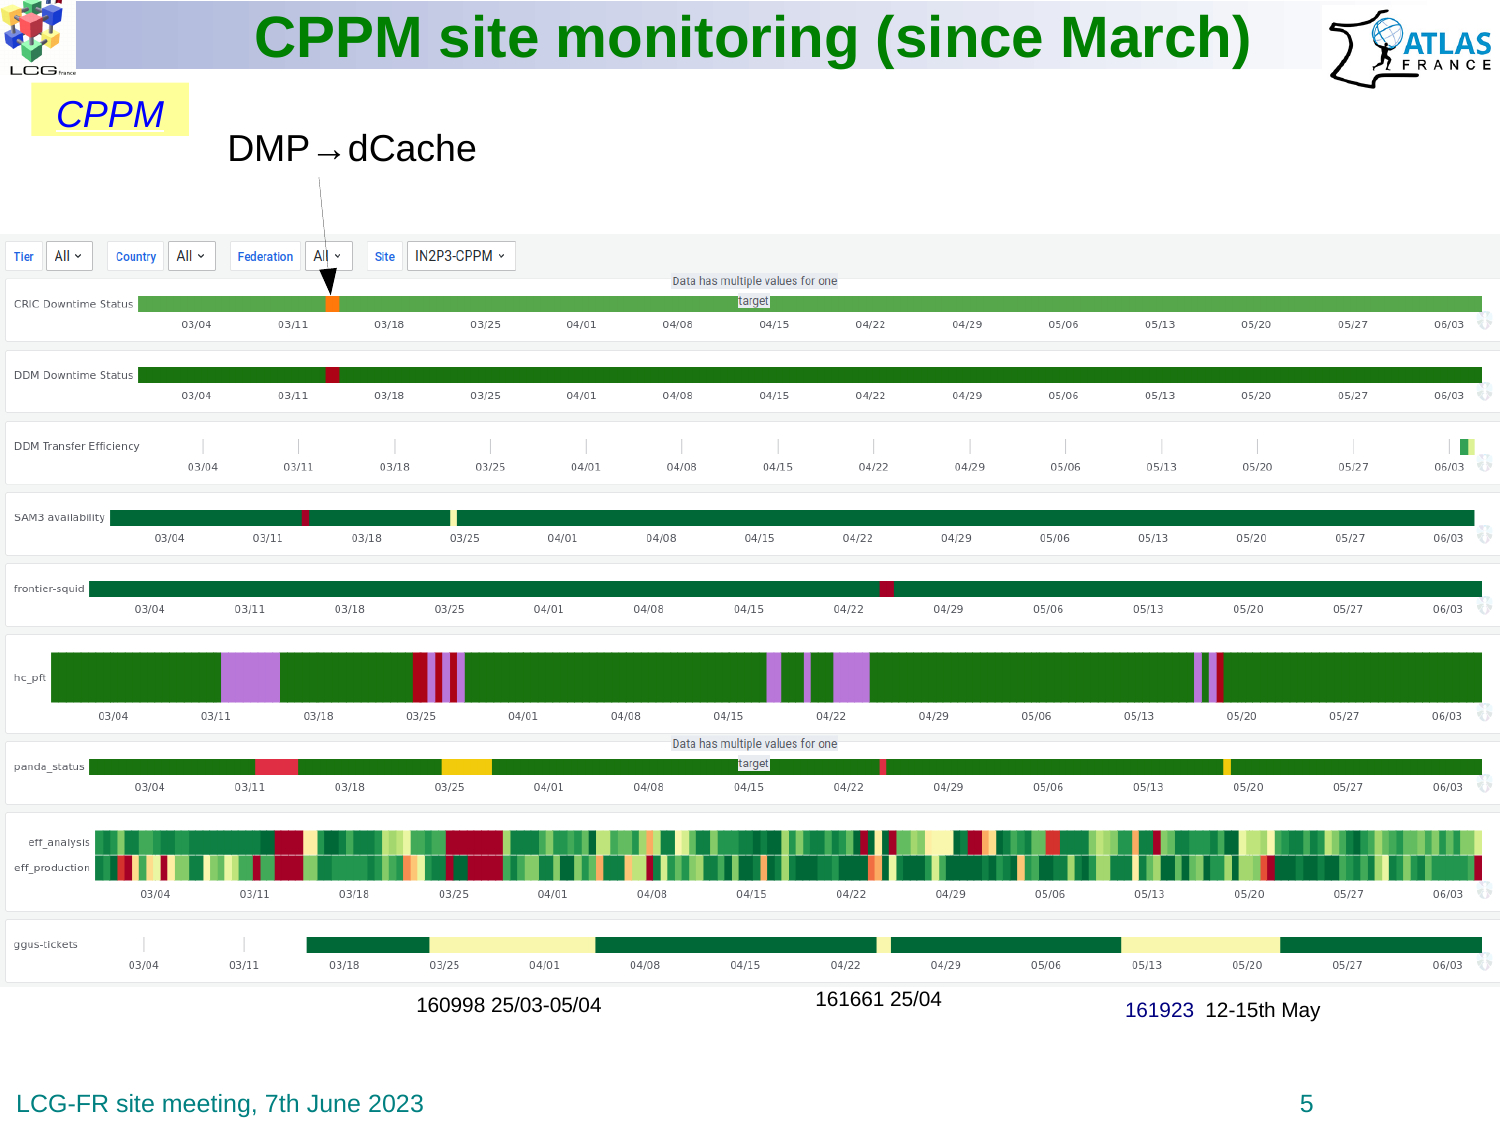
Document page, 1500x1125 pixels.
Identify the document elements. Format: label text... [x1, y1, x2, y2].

text_box CPPM site monitoring (since March) [7, 0, 1500, 121]
picture [0, 234, 1500, 987]
text_box 161923 12-15th May [1110, 991, 1336, 1030]
text_box DMP→dCache [212, 120, 505, 178]
text_box 161661 25/04 [800, 979, 957, 1018]
text_box CPPM [31, 82, 189, 136]
text_box 160998 25/03-05/04 [401, 986, 617, 1025]
picture [0, 0, 7, 75]
